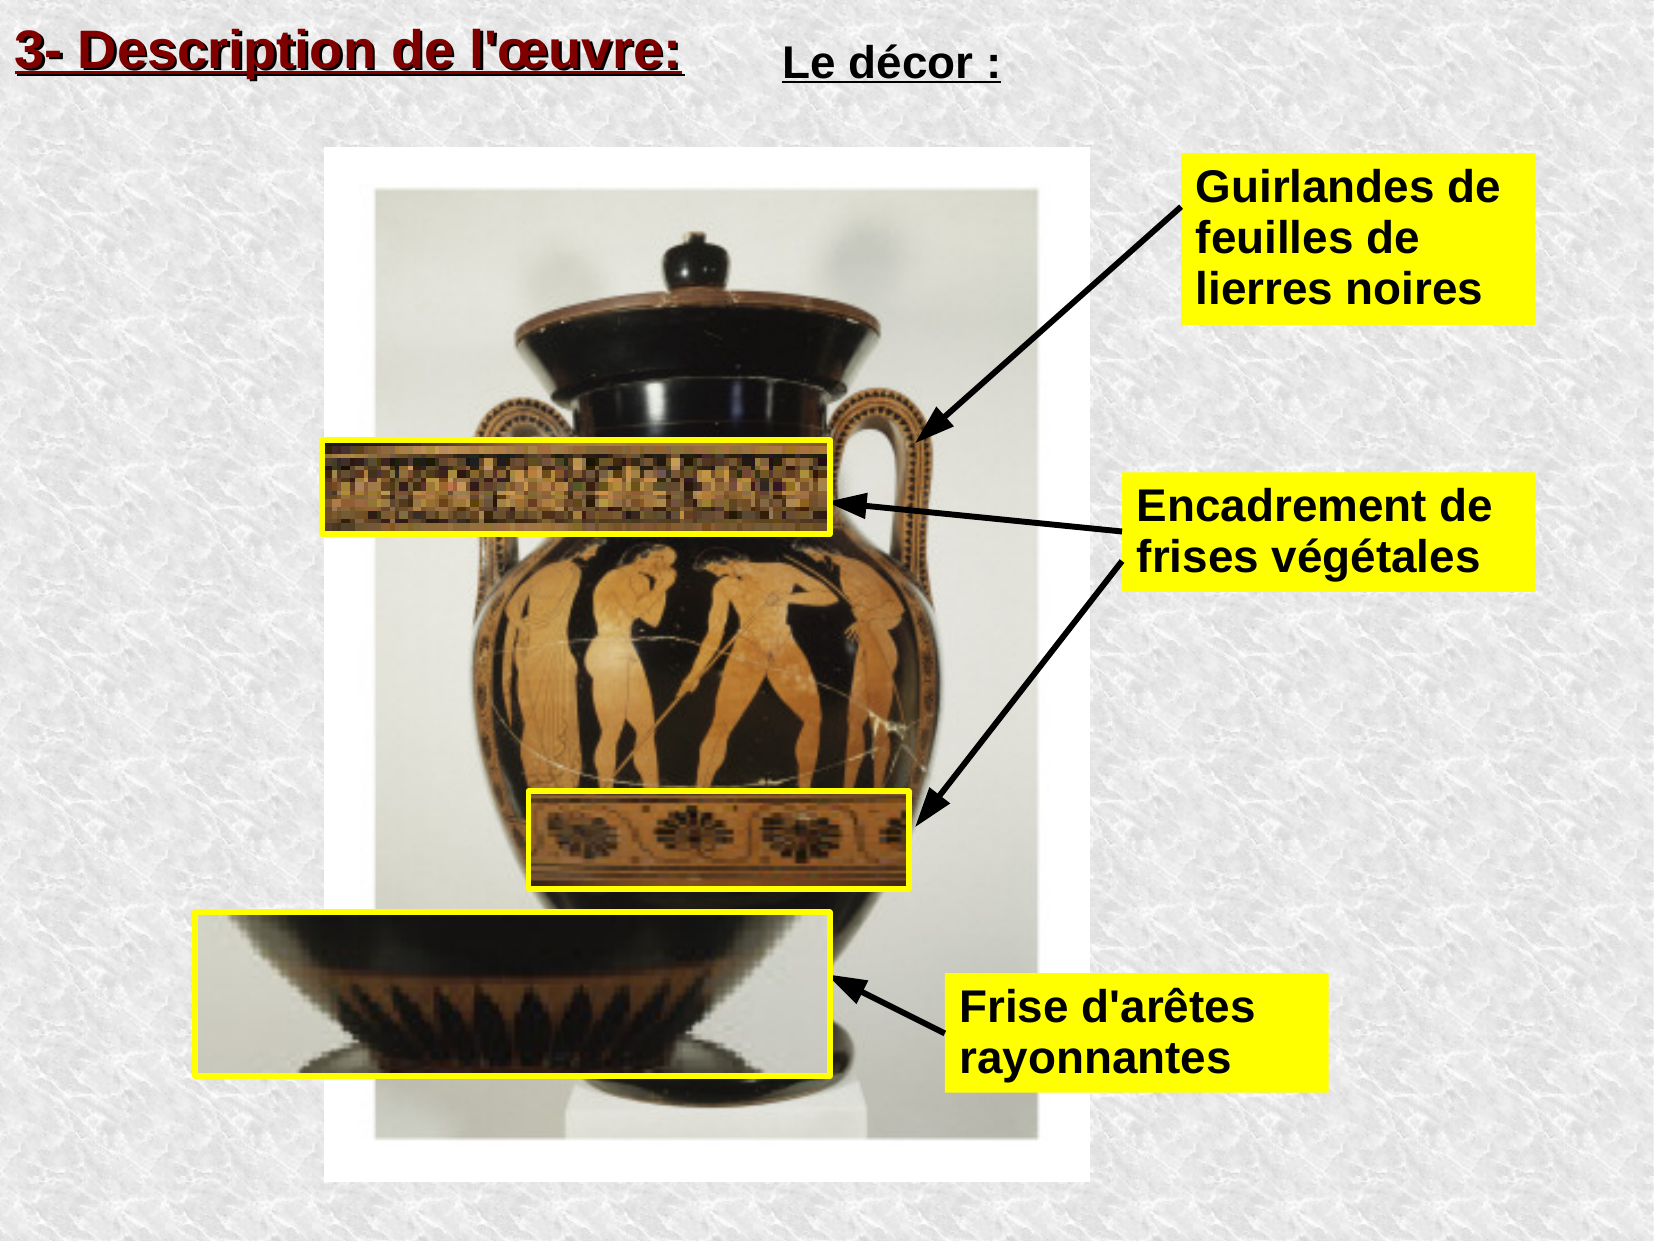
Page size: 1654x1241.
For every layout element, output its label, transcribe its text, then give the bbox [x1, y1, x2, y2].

text_box Frise d'arêtes rayonnantes [944, 973, 1329, 1093]
text_box Guirlandes de feuilles de lierres noires [1181, 153, 1536, 325]
text_box 3- Description de l'œuvre: [0, 11, 768, 89]
picture [0, 0, 1654, 1241]
text_box Le décor : [767, 29, 1506, 97]
text_box Encadrement de frises végétales [1122, 472, 1536, 592]
